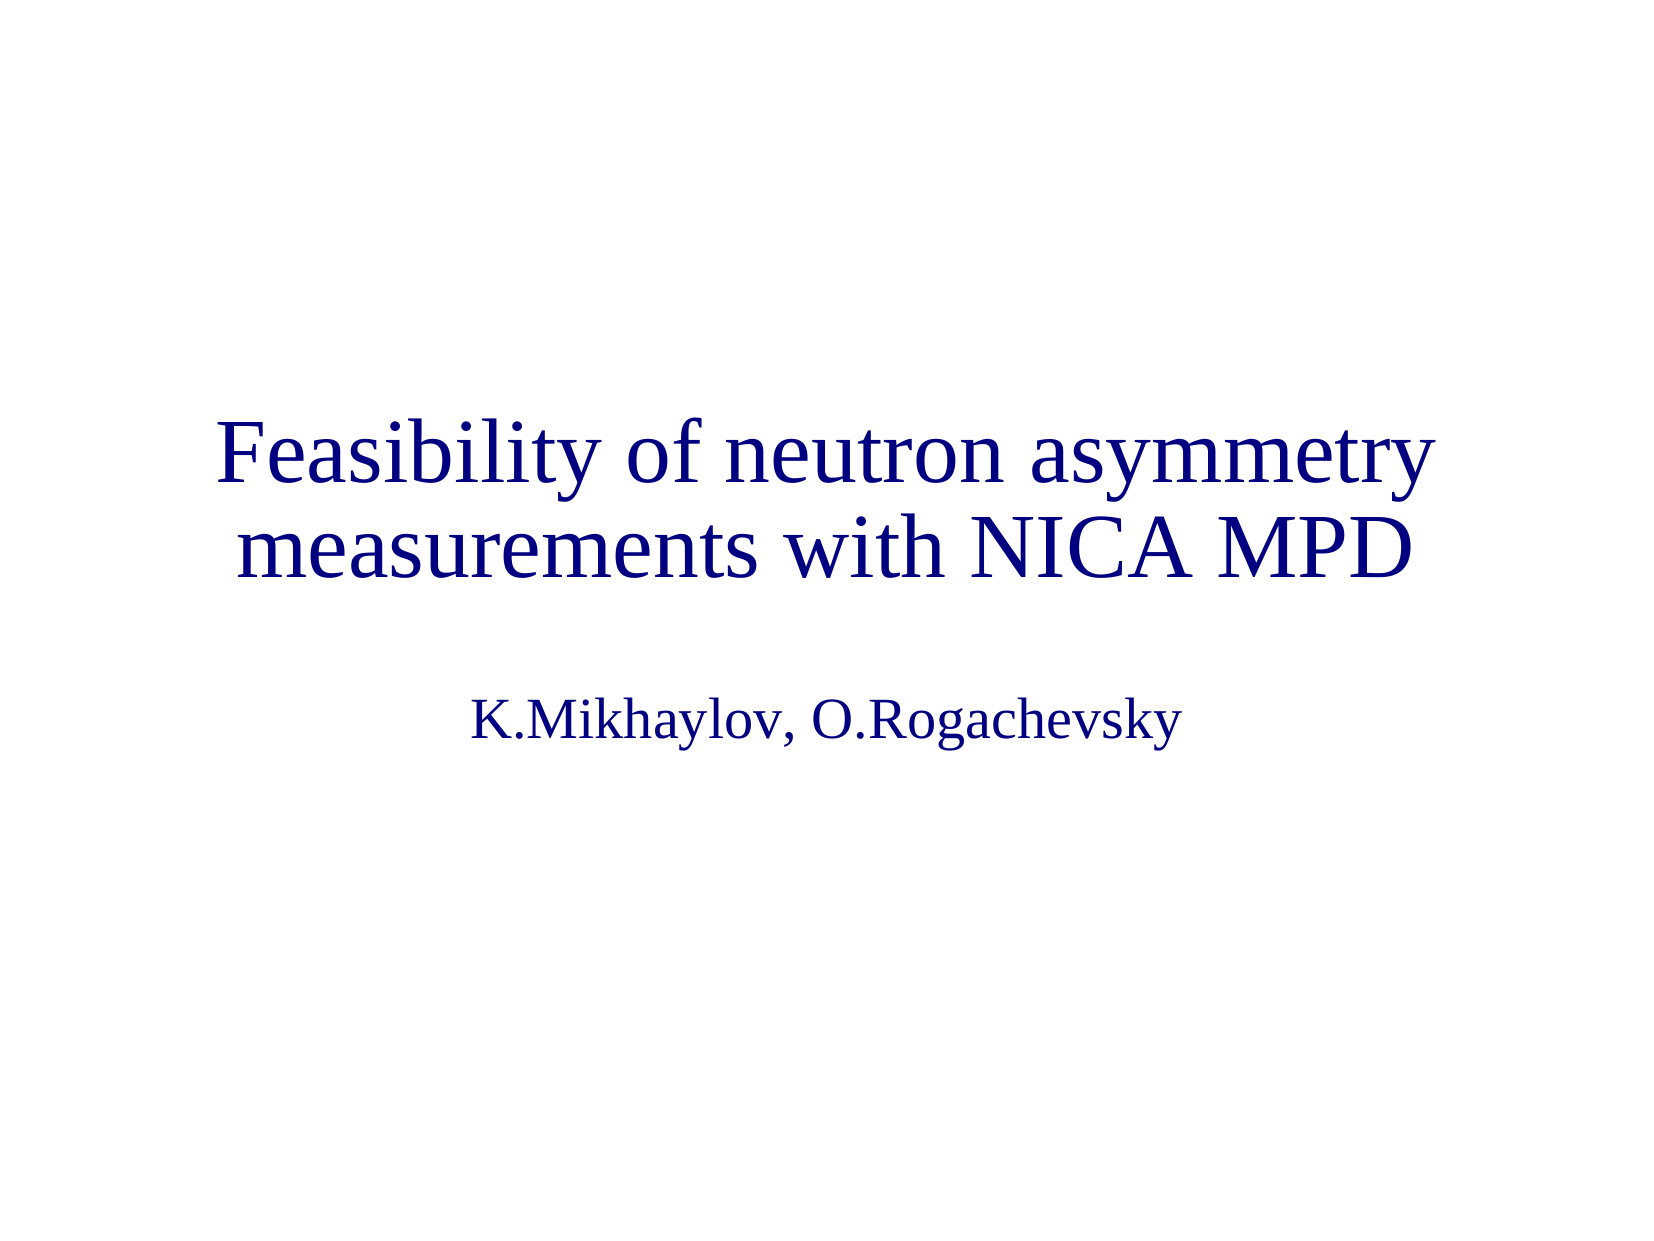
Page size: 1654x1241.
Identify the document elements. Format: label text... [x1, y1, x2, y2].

title Feasibility of neutron asymmetry measurements with NICA MPD K.Mikhaylov, O.Rogachevsky [82, 56, 1571, 1101]
